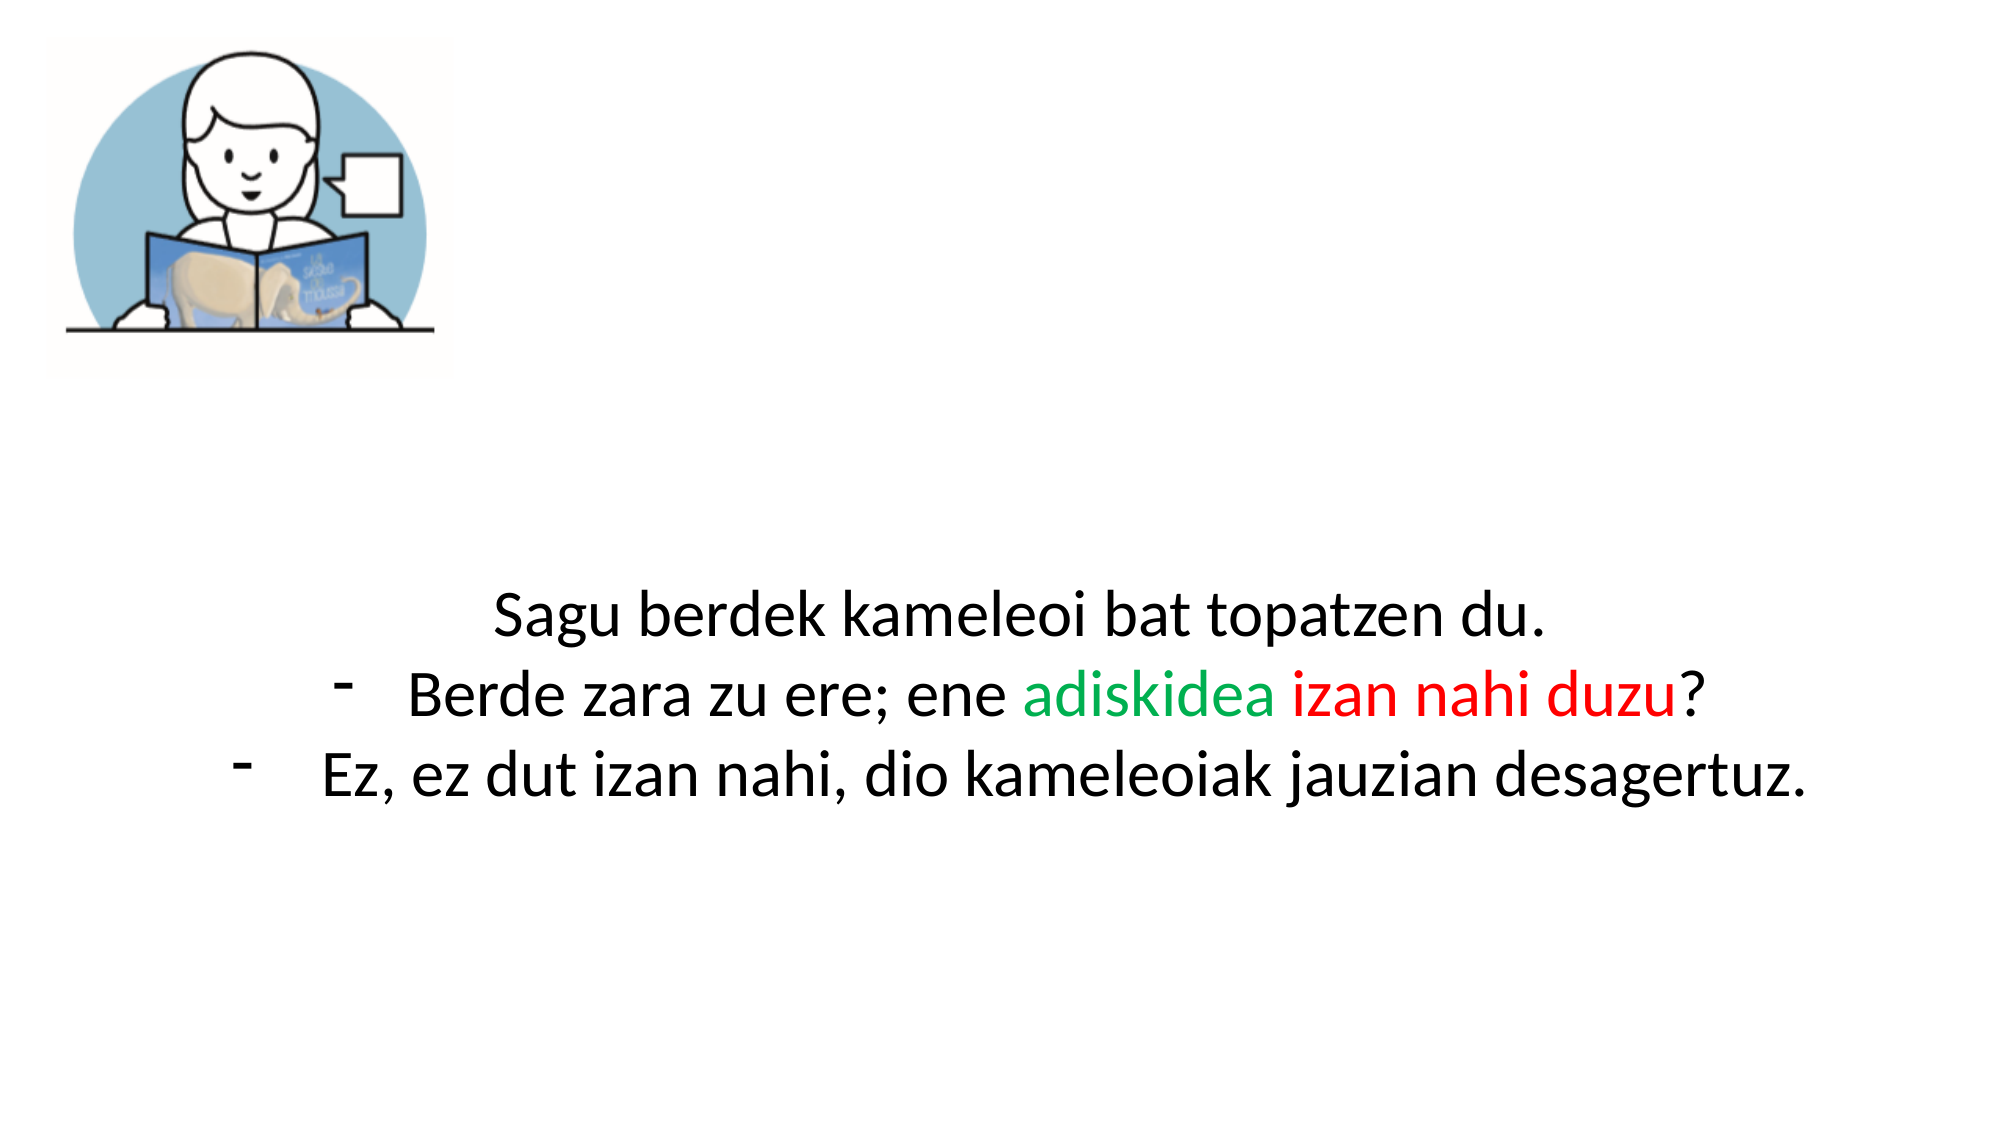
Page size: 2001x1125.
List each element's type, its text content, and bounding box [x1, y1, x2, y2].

text_box Sagu berdek kameleoi bat topatzen du. Berde zara zu ere; ene adiskidea izan nahi duzu? Ez, ez dut izan nahi, dio kameleoiak jauzian desagertuz. [179, 562, 1862, 898]
picture [35, 37, 455, 380]
